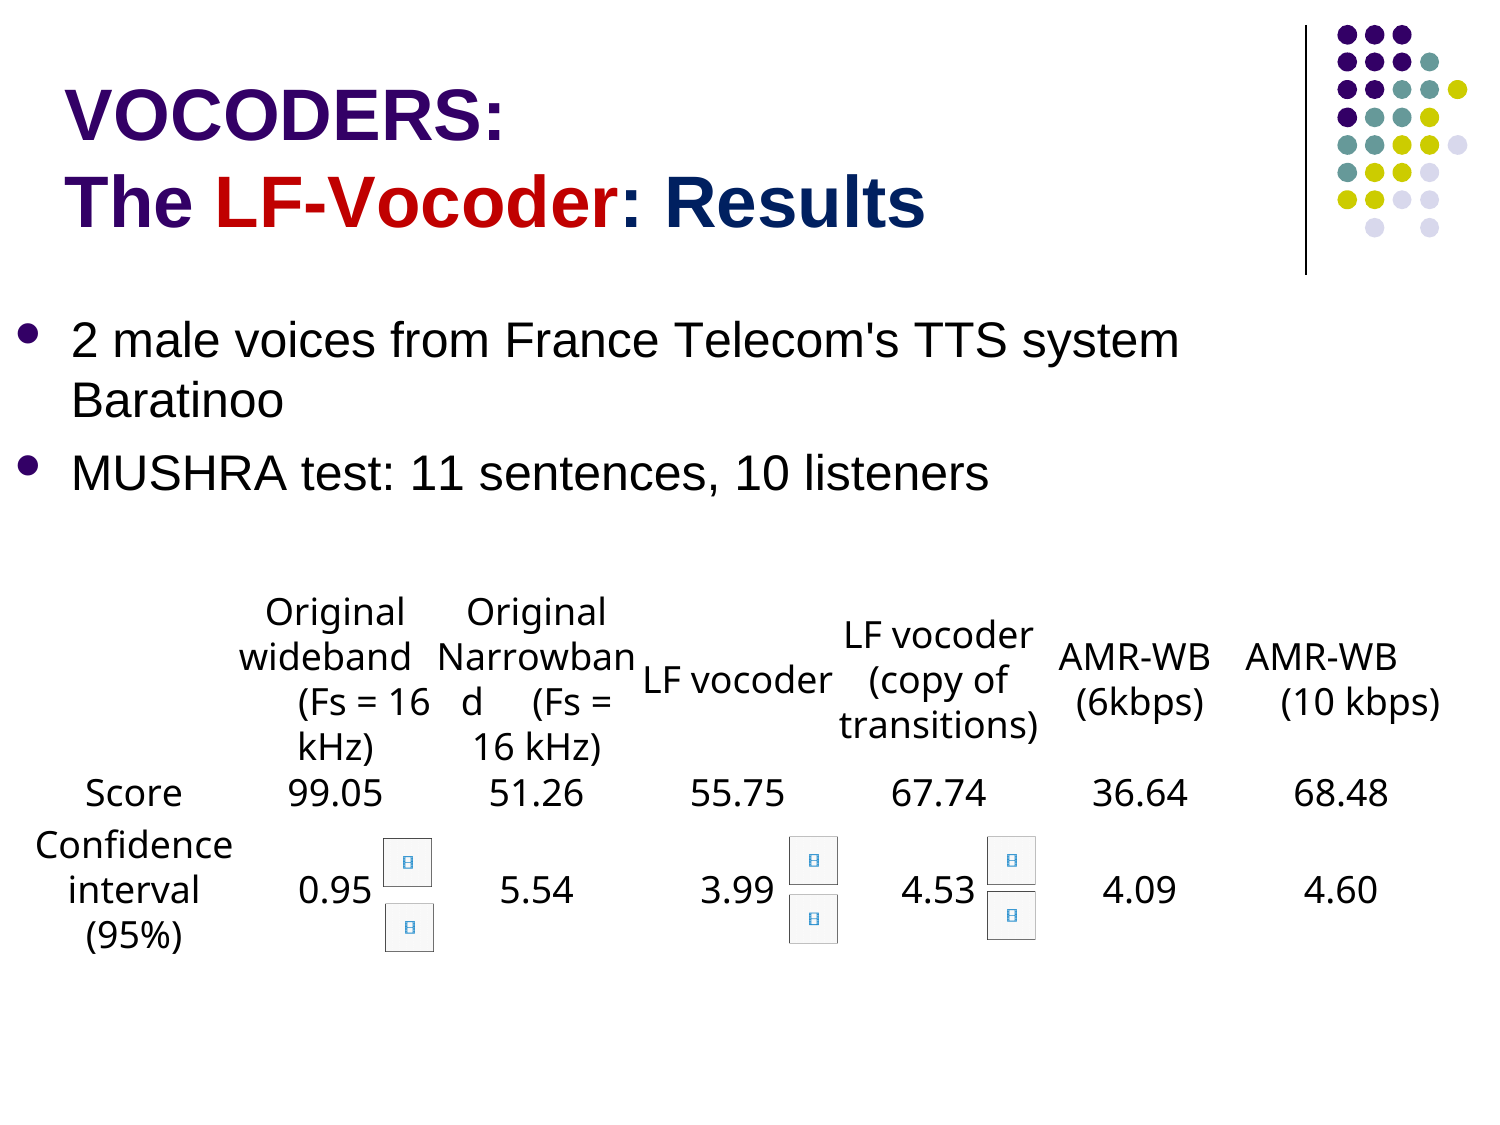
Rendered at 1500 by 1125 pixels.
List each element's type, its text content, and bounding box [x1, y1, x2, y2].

table_cell 4.53 [838, 814, 1039, 963]
text_box [986, 835, 1037, 886]
text_box [986, 890, 1037, 941]
table_cell 0.95 [235, 814, 436, 963]
table_cell Score [34, 768, 235, 814]
table_cell 4.60 [1241, 814, 1442, 963]
table_cell 3.99 [637, 814, 838, 963]
table_header LF vocoder [637, 588, 838, 768]
table_cell Confidence interval (95%) [34, 814, 235, 963]
table_header AMR-WB (10 kbps) [1241, 588, 1442, 768]
table_cell 51.26 [436, 768, 637, 814]
text_box VOCODERS: The LF-Vocoder: Results [49, 37, 1288, 251]
text_box [384, 902, 435, 953]
table_header Original Narrowband (Fs = 16 kHz) [436, 588, 637, 768]
table_header Original wideband (Fs = 16 kHz) [235, 588, 436, 768]
table_cell 55.75 [637, 768, 838, 814]
text_box [382, 837, 433, 888]
text_box 2 male voices from France Telecom's TTS system Baratinoo MUSHRA test: 11 sentences, 10 listeners [0, 299, 1401, 523]
table_cell 67.74 [838, 768, 1039, 814]
table_cell 68.48 [1241, 768, 1442, 814]
table_header AMR-WB (6kbps) [1039, 588, 1241, 768]
table_cell 36.64 [1039, 768, 1241, 814]
table_header LF vocoder (copy of transitions) [838, 588, 1039, 768]
table_header [34, 588, 235, 768]
table_cell 99.05 [235, 768, 436, 814]
text_box [788, 835, 839, 886]
table_cell 4.09 [1039, 814, 1241, 963]
table_cell 5.54 [436, 814, 637, 963]
text_box [788, 894, 839, 944]
